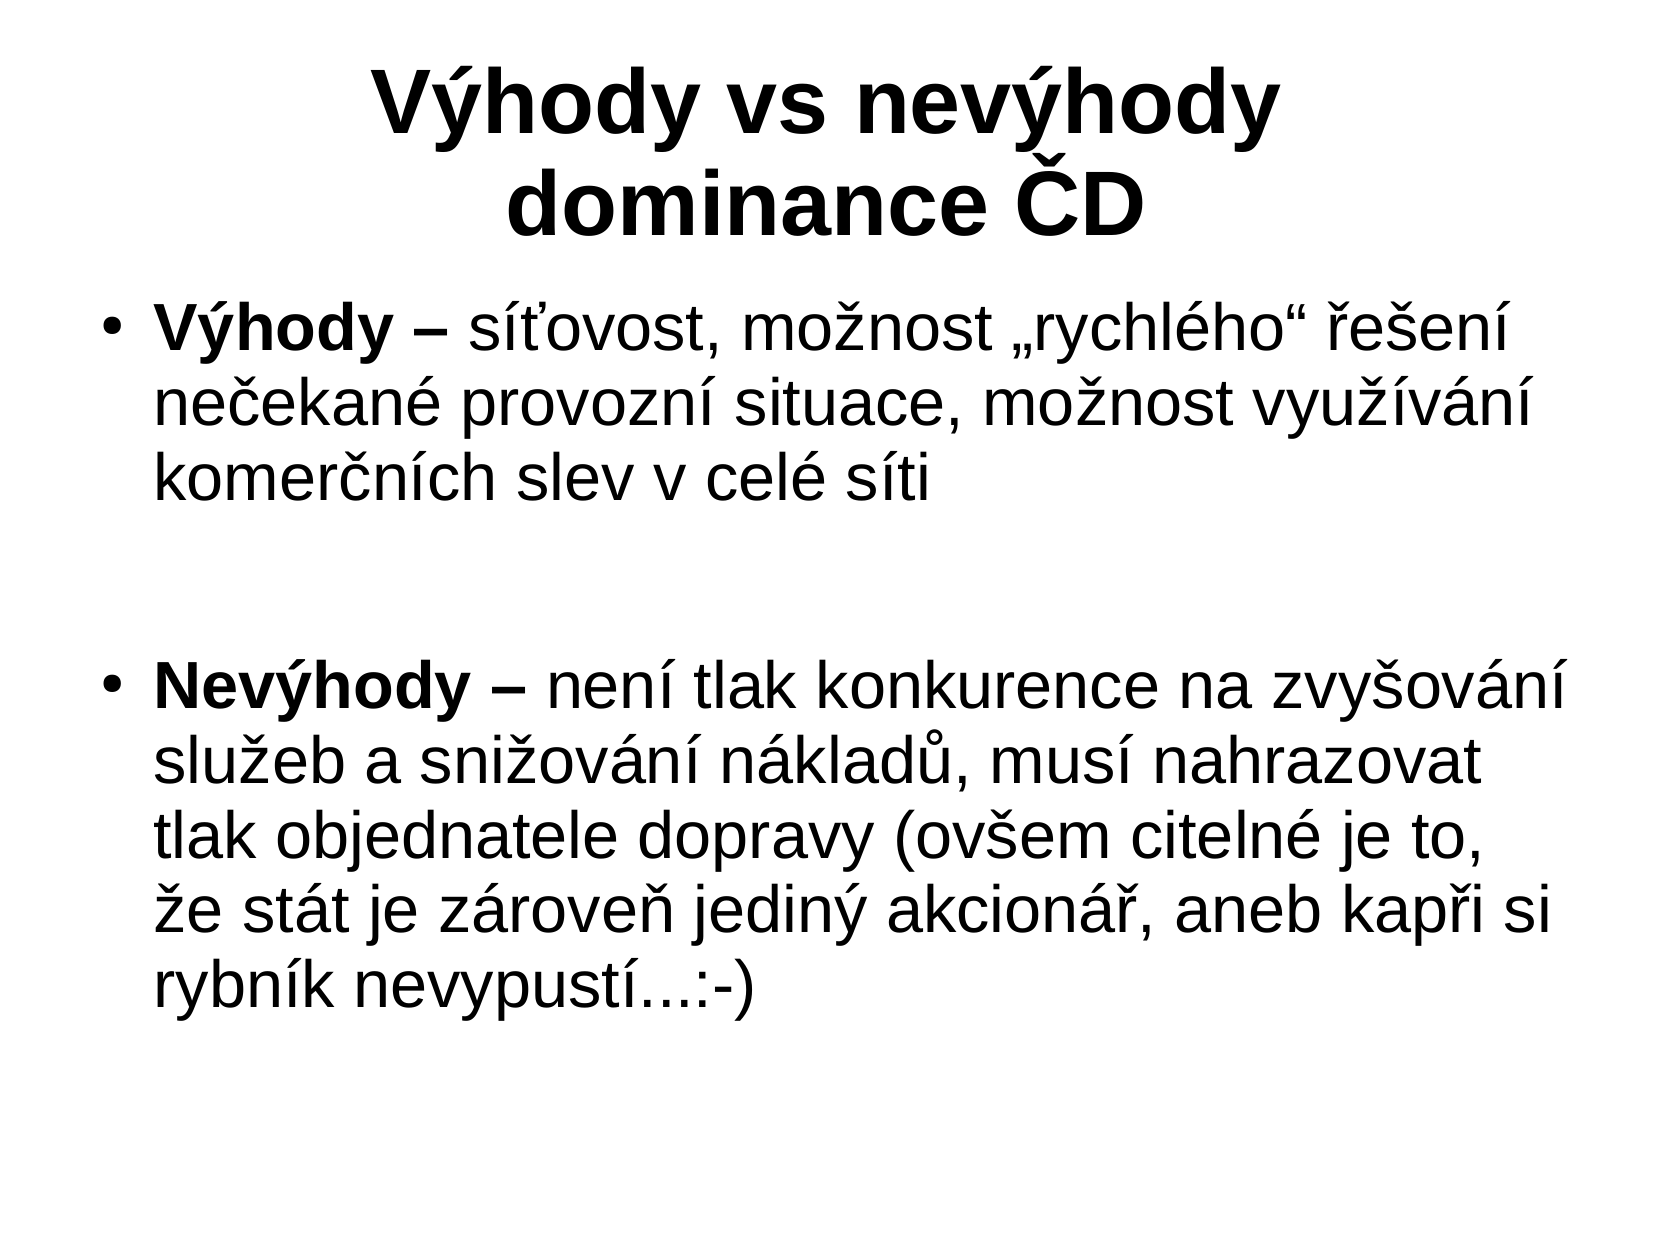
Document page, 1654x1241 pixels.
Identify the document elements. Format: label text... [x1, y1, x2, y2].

title Výhody vs nevýhody dominance ČD [82, 49, 1571, 257]
list Výhody – síťovost, možnost „rychlého“ řešení nečekané provozní situace, možnost využívání komerčních slev v celé síti Nevýhody – není tlak konkurence na zvyšování služeb a snižování nákladů, musí nahrazovat tlak objednatele dopravy (ovšem citelné je to, že stát je zároveň jediný akcionář, aneb kapři si rybník nevypustí...:-) [82, 290, 1571, 1109]
